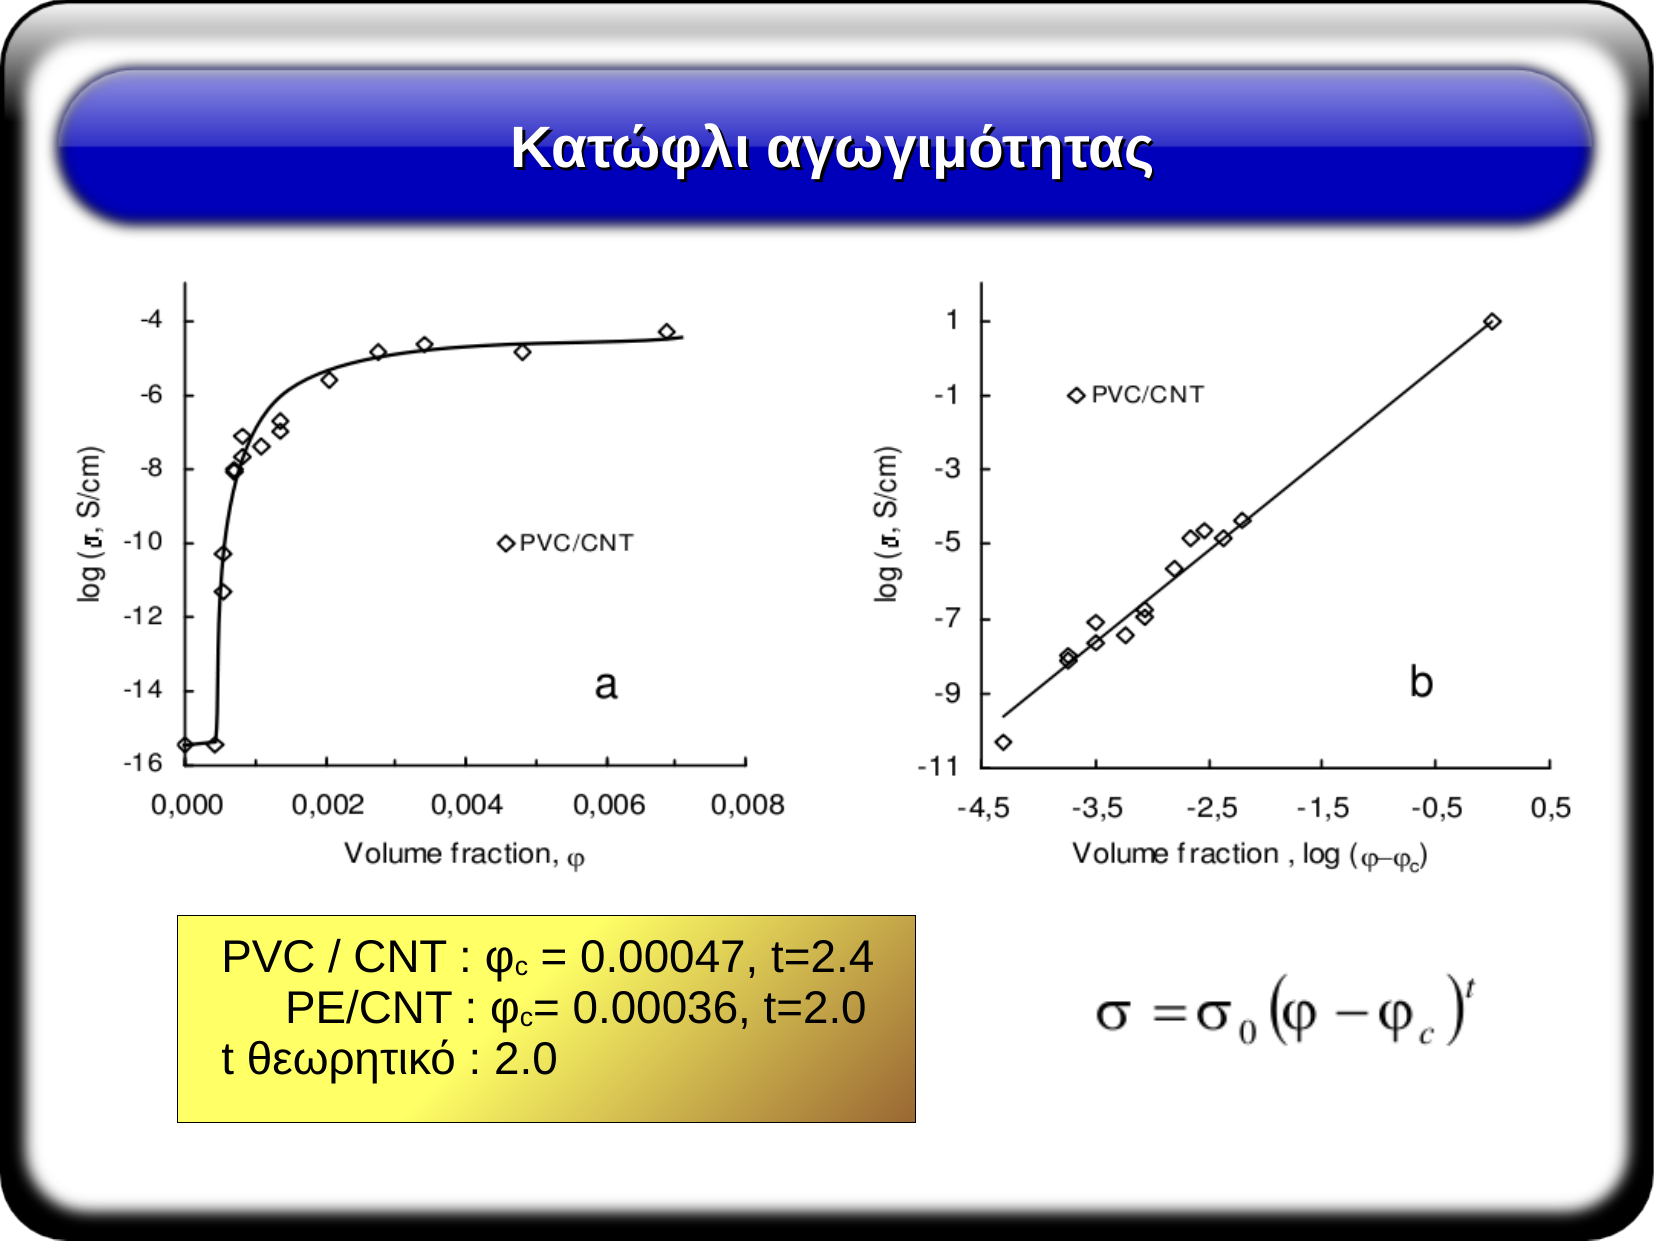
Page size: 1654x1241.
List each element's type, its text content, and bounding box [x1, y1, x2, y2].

title Κατώφλι αγωγιμότητας [88, 59, 1577, 237]
text_box [177, 915, 916, 1123]
text_box PVC / CNT : φc = 0.00047, t=2.4 PE/CNT : φc= 0.00036, t=2.0 t θεωρητικό : 2.0 [206, 923, 916, 1123]
picture [0, 0, 1654, 1241]
